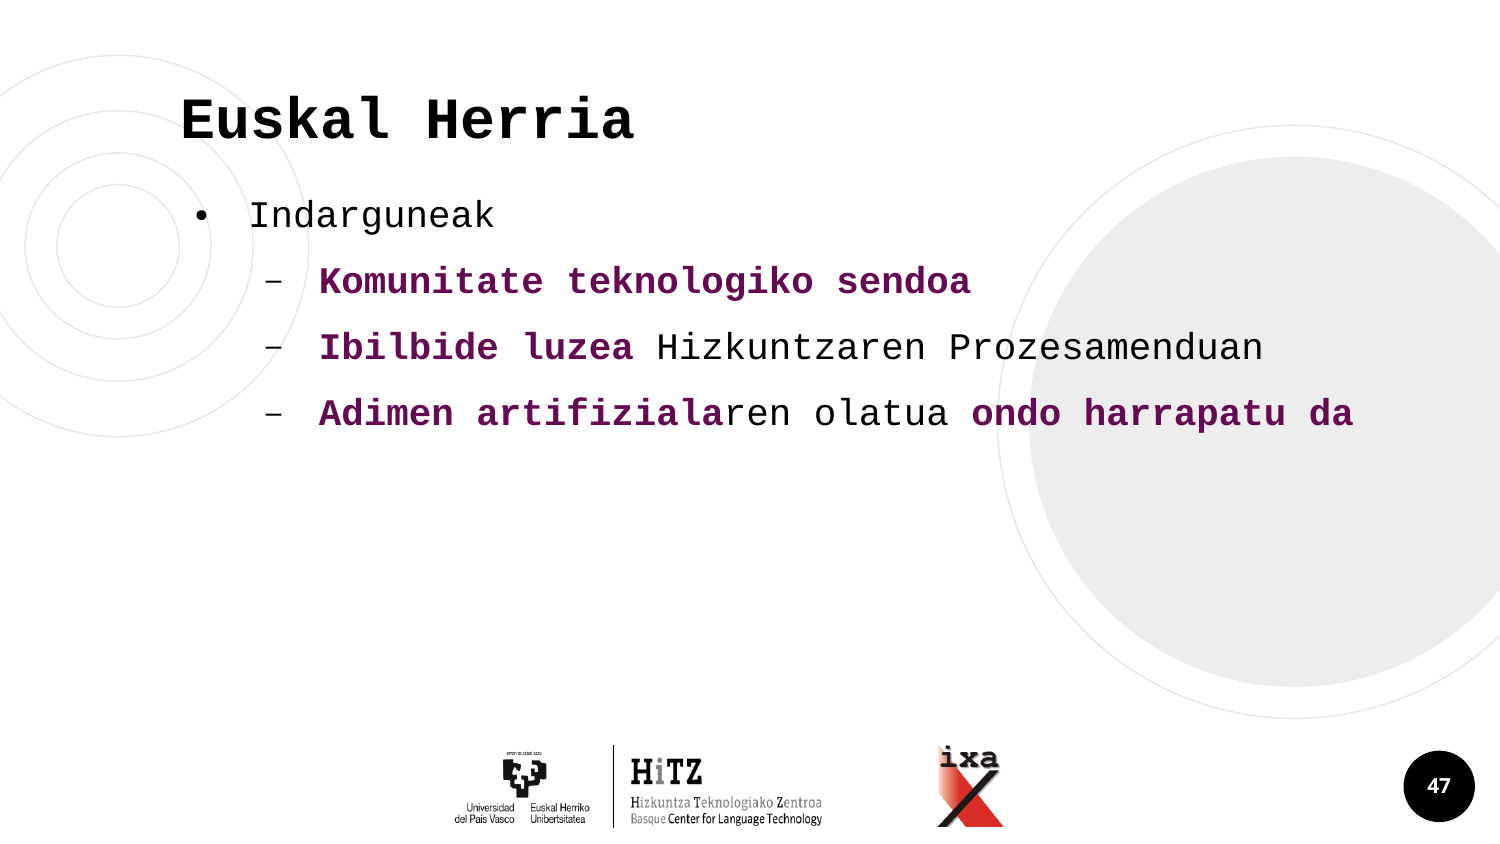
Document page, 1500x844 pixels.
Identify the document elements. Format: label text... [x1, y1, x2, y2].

text_box <zenbakia> [1403, 750, 1475, 823]
picture [937, 744, 1004, 827]
text_box Euskal Herria [165, 82, 1335, 164]
picture [450, 745, 827, 828]
list Indarguneak Komunitate teknologiko sendoa Ibilbide luzea Hizkuntzaren Prozesamenduan Adimen artifizialaren olatua ondo harrapatu da [177, 195, 1430, 662]
